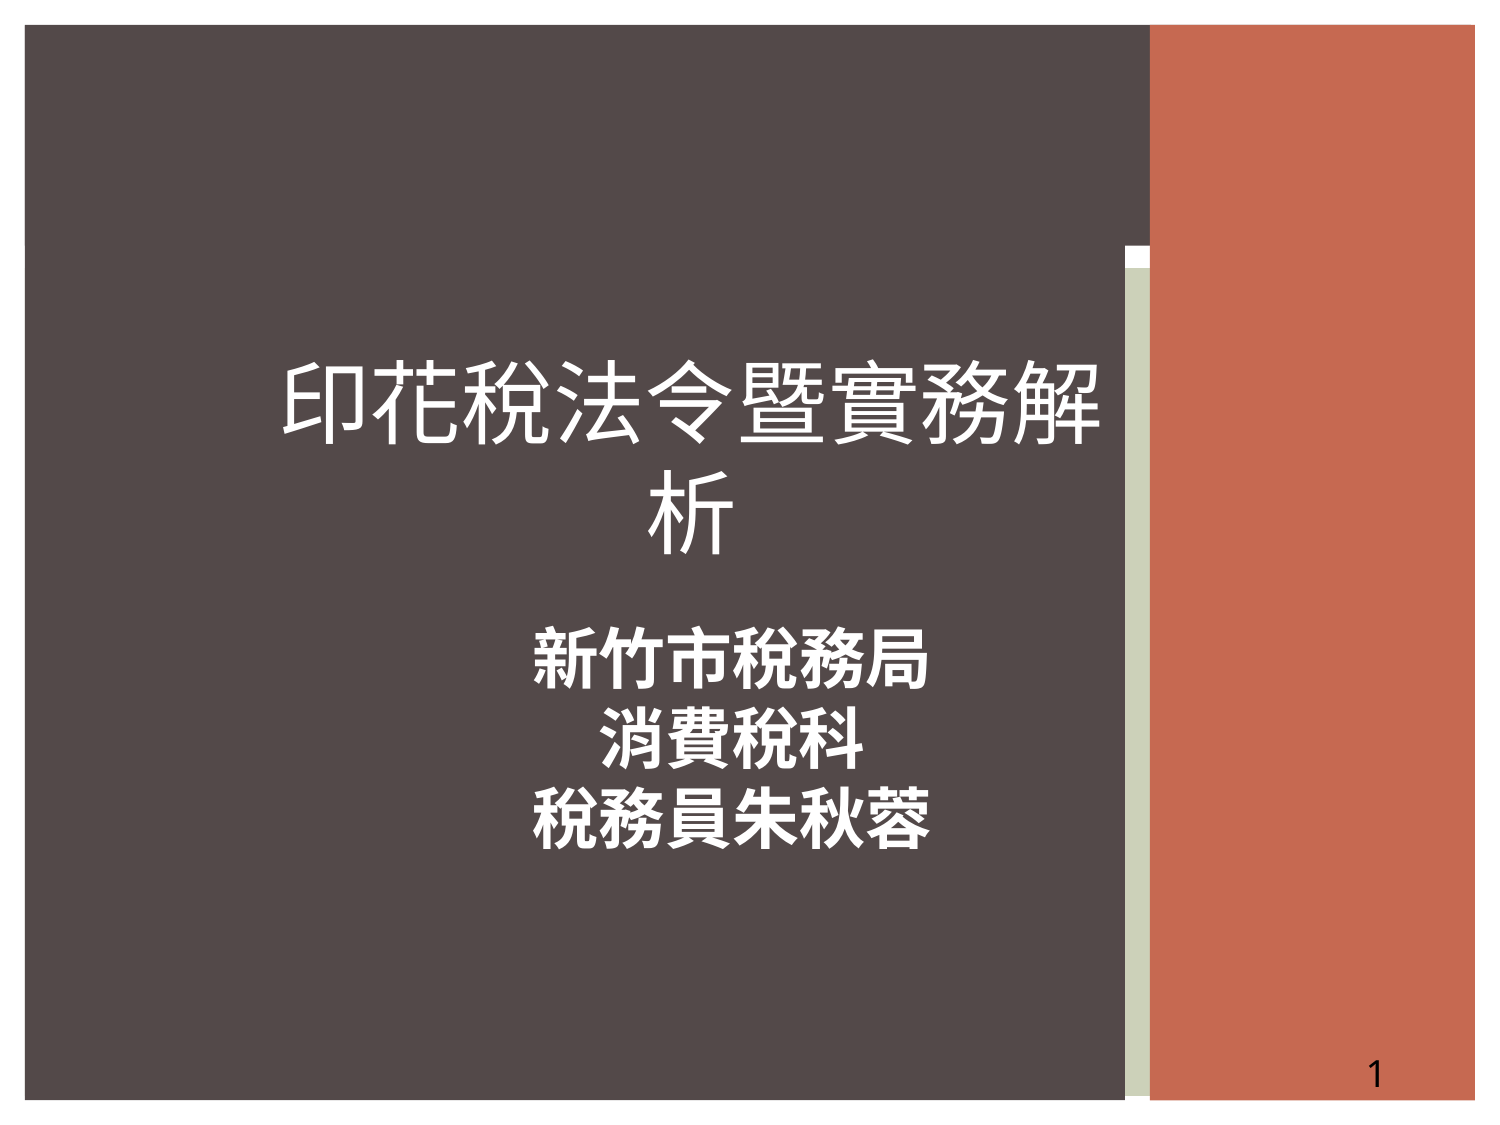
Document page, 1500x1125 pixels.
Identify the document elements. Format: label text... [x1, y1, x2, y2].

slide_number <編號> [1350, 1042, 1447, 1088]
subtitle 新竹市稅務局消費稅科 稅務員朱秋蓉 [501, 609, 963, 811]
title 印花稅法令暨實務解析 [242, 338, 1140, 500]
